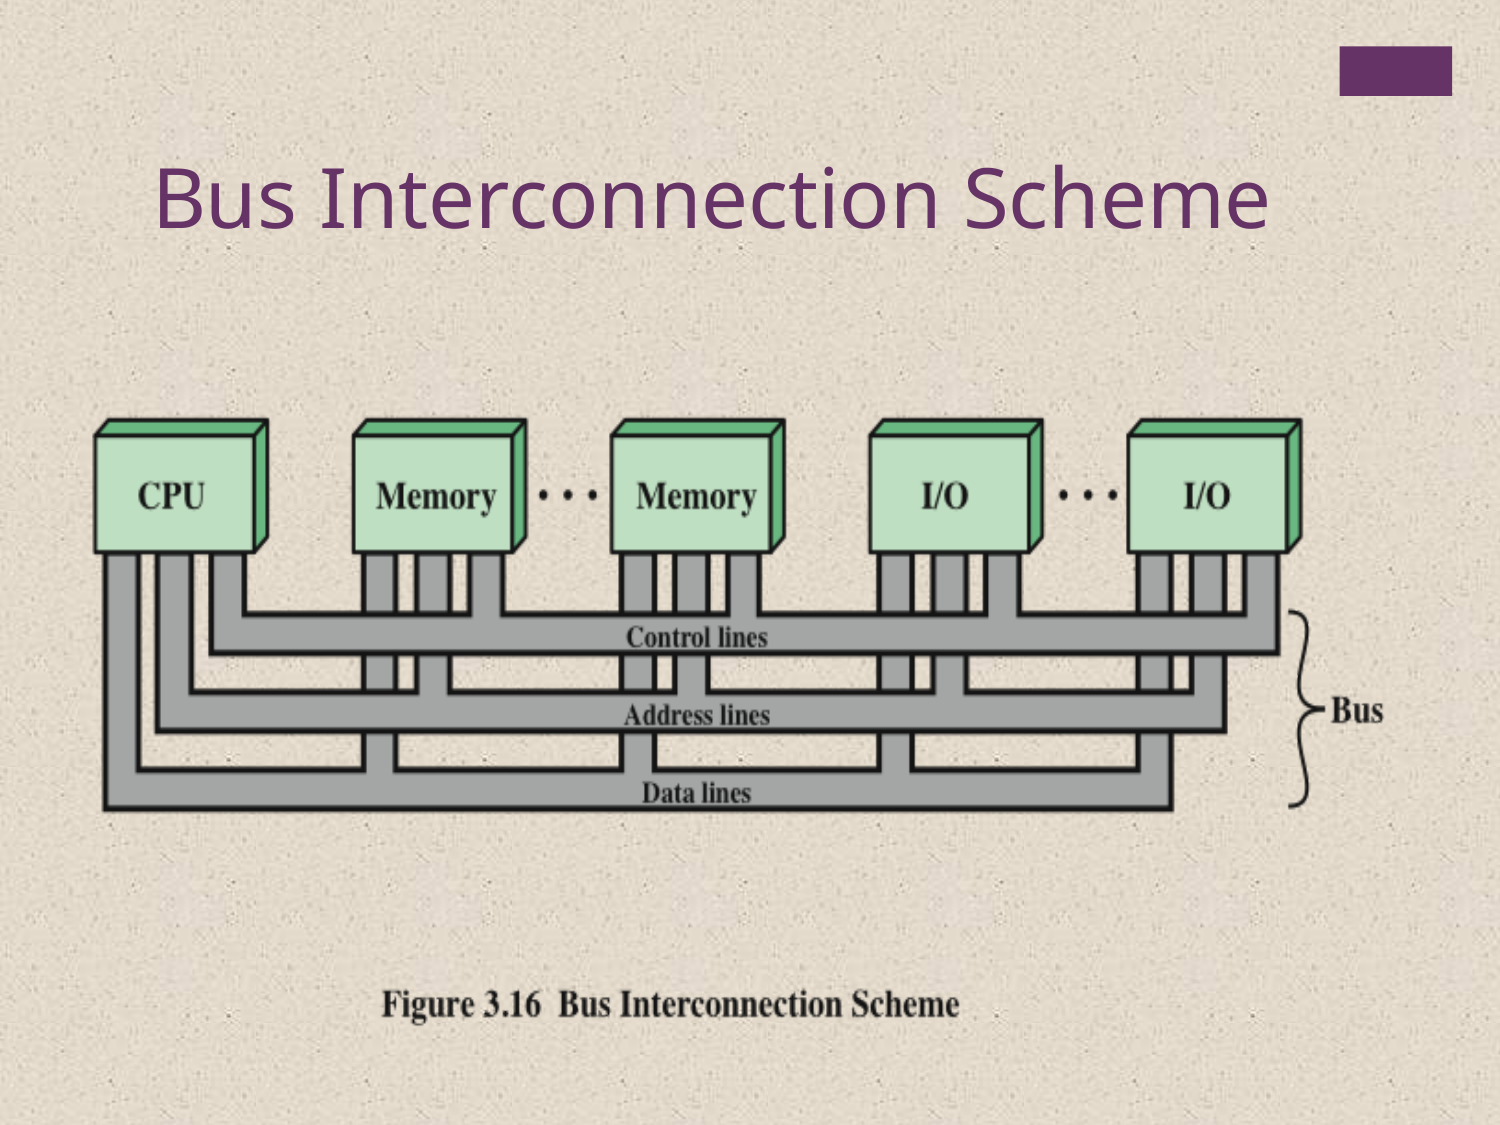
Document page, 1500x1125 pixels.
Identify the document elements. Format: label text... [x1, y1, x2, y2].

title Bus Interconnection Scheme [0, 137, 1425, 321]
picture [0, 0, 1500, 1125]
